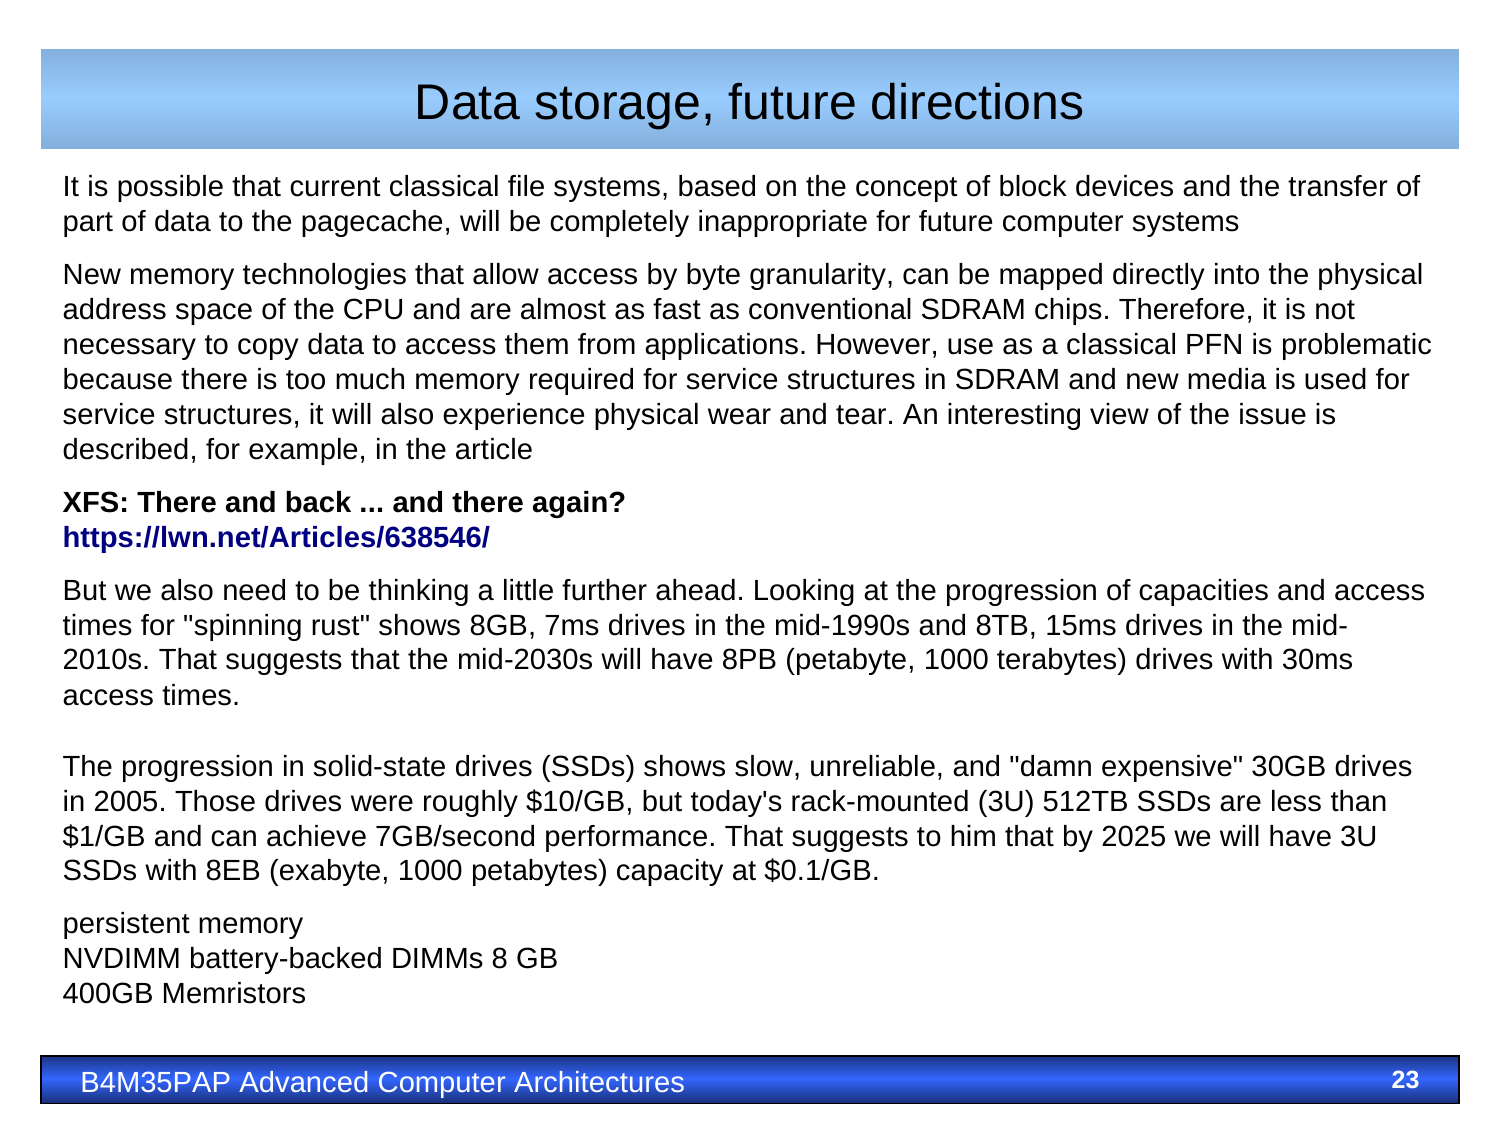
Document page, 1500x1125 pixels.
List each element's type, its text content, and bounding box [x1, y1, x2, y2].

title Data storage, future directions [41, 49, 1459, 149]
text_box It is possible that current classical file systems, based on the concept of block devices and the transfer of part of data to the pagecache, will be completely inappropriate for future computer systems New memory technologies that allow access by byte granularity, can be mapped directly into the physical address space of the CPU and are almost as fast as conventional SDRAM chips. Therefore, it is not necessary to copy data to access them from applications. However, use as a classical PFN is problematic because there is too much memory required for service structures in SDRAM and new media is used for service structures, it will also experience physical wear and tear. An interesting view of the issue is described, for example, in the article XFS: There and back ... and there again? https://lwn.net/Articles/638546/ But we also need to be thinking a little further ahead. Looking at the progression of capacities and access times for "spinning rust" shows 8GB, 7ms drives in the mid-1990s and 8TB, 15ms drives in the mid-2010s. That suggests that the mid-2030s will have 8PB (petabyte, 1000 terabytes) drives with 30ms access times. The progression in solid-state drives (SSDs) shows slow, unreliable, and "damn expensive" 30GB drives in 2005. Those drives were roughly $10/GB, but today's rack-mounted (3U) 512TB SSDs are less than $1/GB and can achieve 7GB/second performance. That suggests to him that by 2025 we will have 3U SSDs with 8EB (exabyte, 1000 petabytes) capacity at $0.1/GB. persistent memory NVDIMM battery-backed DIMMs 8 GB 400GB Memristors [47, 159, 1451, 1018]
